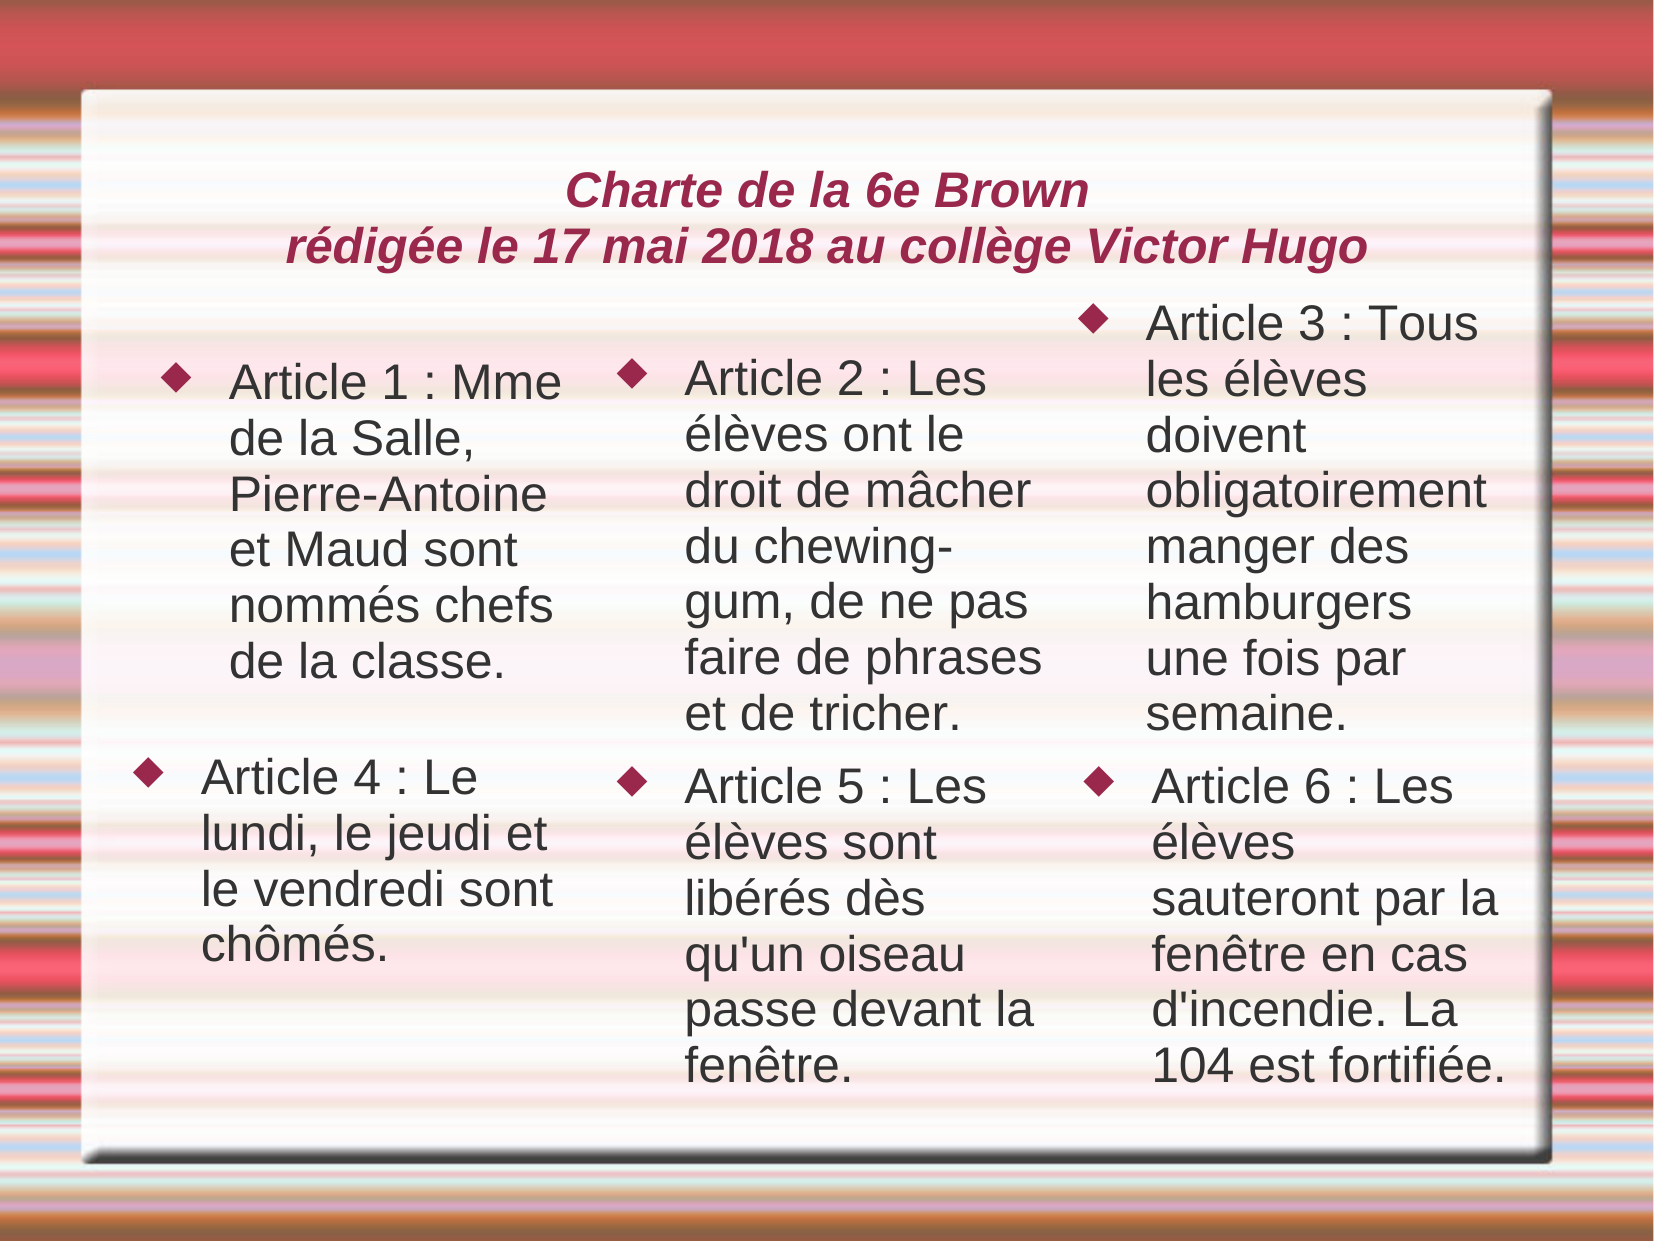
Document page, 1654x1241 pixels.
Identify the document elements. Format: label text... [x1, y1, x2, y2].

list Article 5 : Les élèves sont libérés dès qu'un oiseau passe devant la fenêtre. [601, 758, 1047, 1132]
title Charte de la 6e Brown rédigée le 17 mai 2018 au collège Victor Hugo [121, 114, 1534, 322]
list Article 4 : Le lundi, le jeudi et le vendredi sont chômés. [118, 749, 563, 1123]
list Article 2 : Les élèves ont le droit de mâcher du chewing-gum, de ne pas faire de phrases et de tricher. [601, 350, 1047, 741]
list Article 3 : Tous les élèves doivent obligatoirement manger des hamburgers une fois par semaine. [1062, 295, 1508, 742]
picture [0, 0, 1654, 1241]
list Article 6 : Les élèves sauteront par la fenêtre en cas d'incendie. La 104 est fortifiée. [1068, 758, 1514, 1132]
list Article 1 : Mme de la Salle, Pierre-Antoine et Maud sont nommés chefs de la classe. [145, 354, 591, 727]
